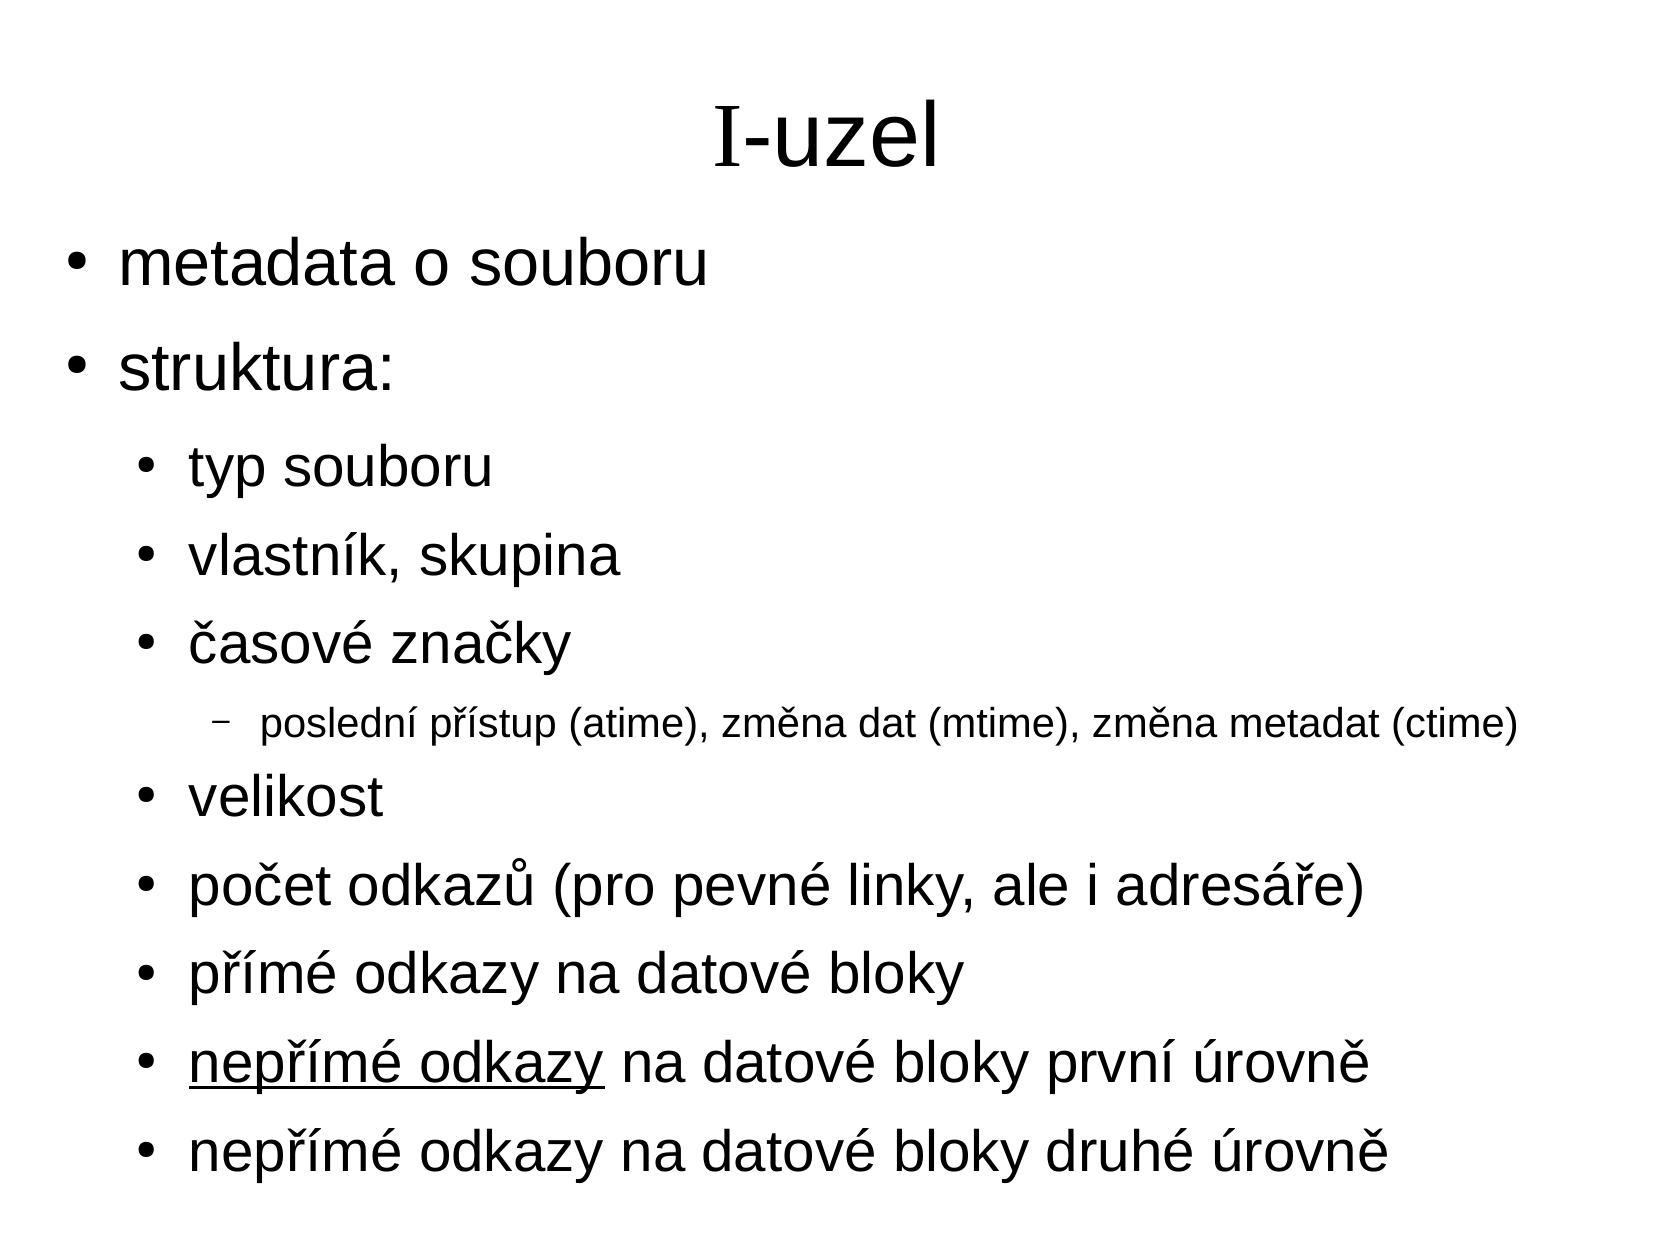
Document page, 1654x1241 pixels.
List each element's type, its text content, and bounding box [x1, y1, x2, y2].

list metadata o souboru struktura: typ souboru vlastník, skupina časové značky poslední přístup (atime), změna dat (mtime), změna metadat (ctime) velikost počet odkazů (pro pevné linky, ale i adresáře) přímé odkazy na datové bloky nepřímé odkazy na datové bloky první úrovně nepřímé odkazy na datové bloky druhé úrovně [47, 225, 1619, 1184]
title I-uzel [82, 39, 1571, 225]
